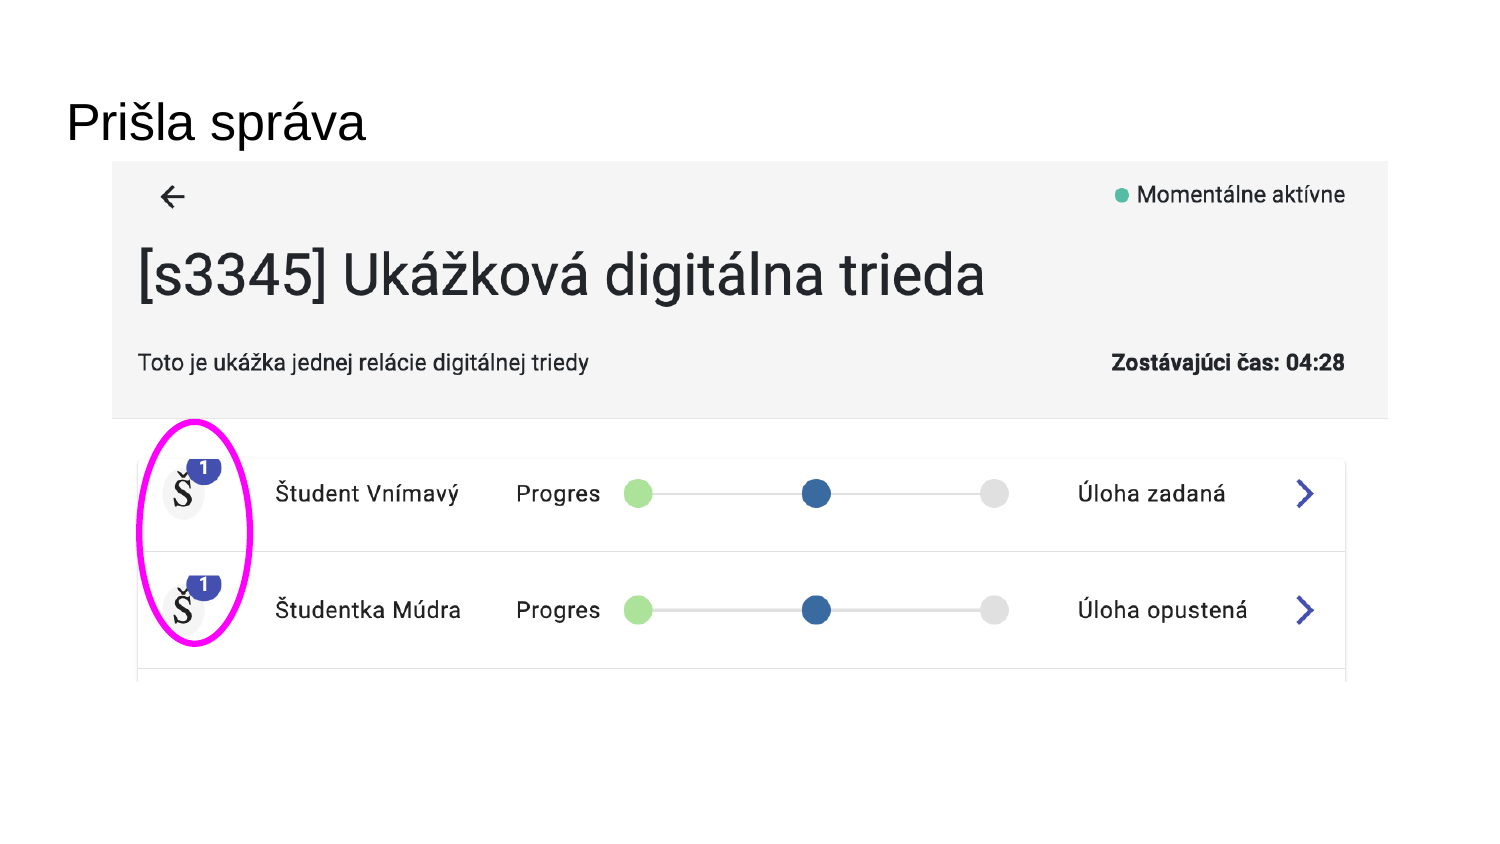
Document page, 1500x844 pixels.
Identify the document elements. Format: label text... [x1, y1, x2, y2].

title Prišla správa [51, 72, 1449, 167]
picture [112, 167, 1388, 682]
